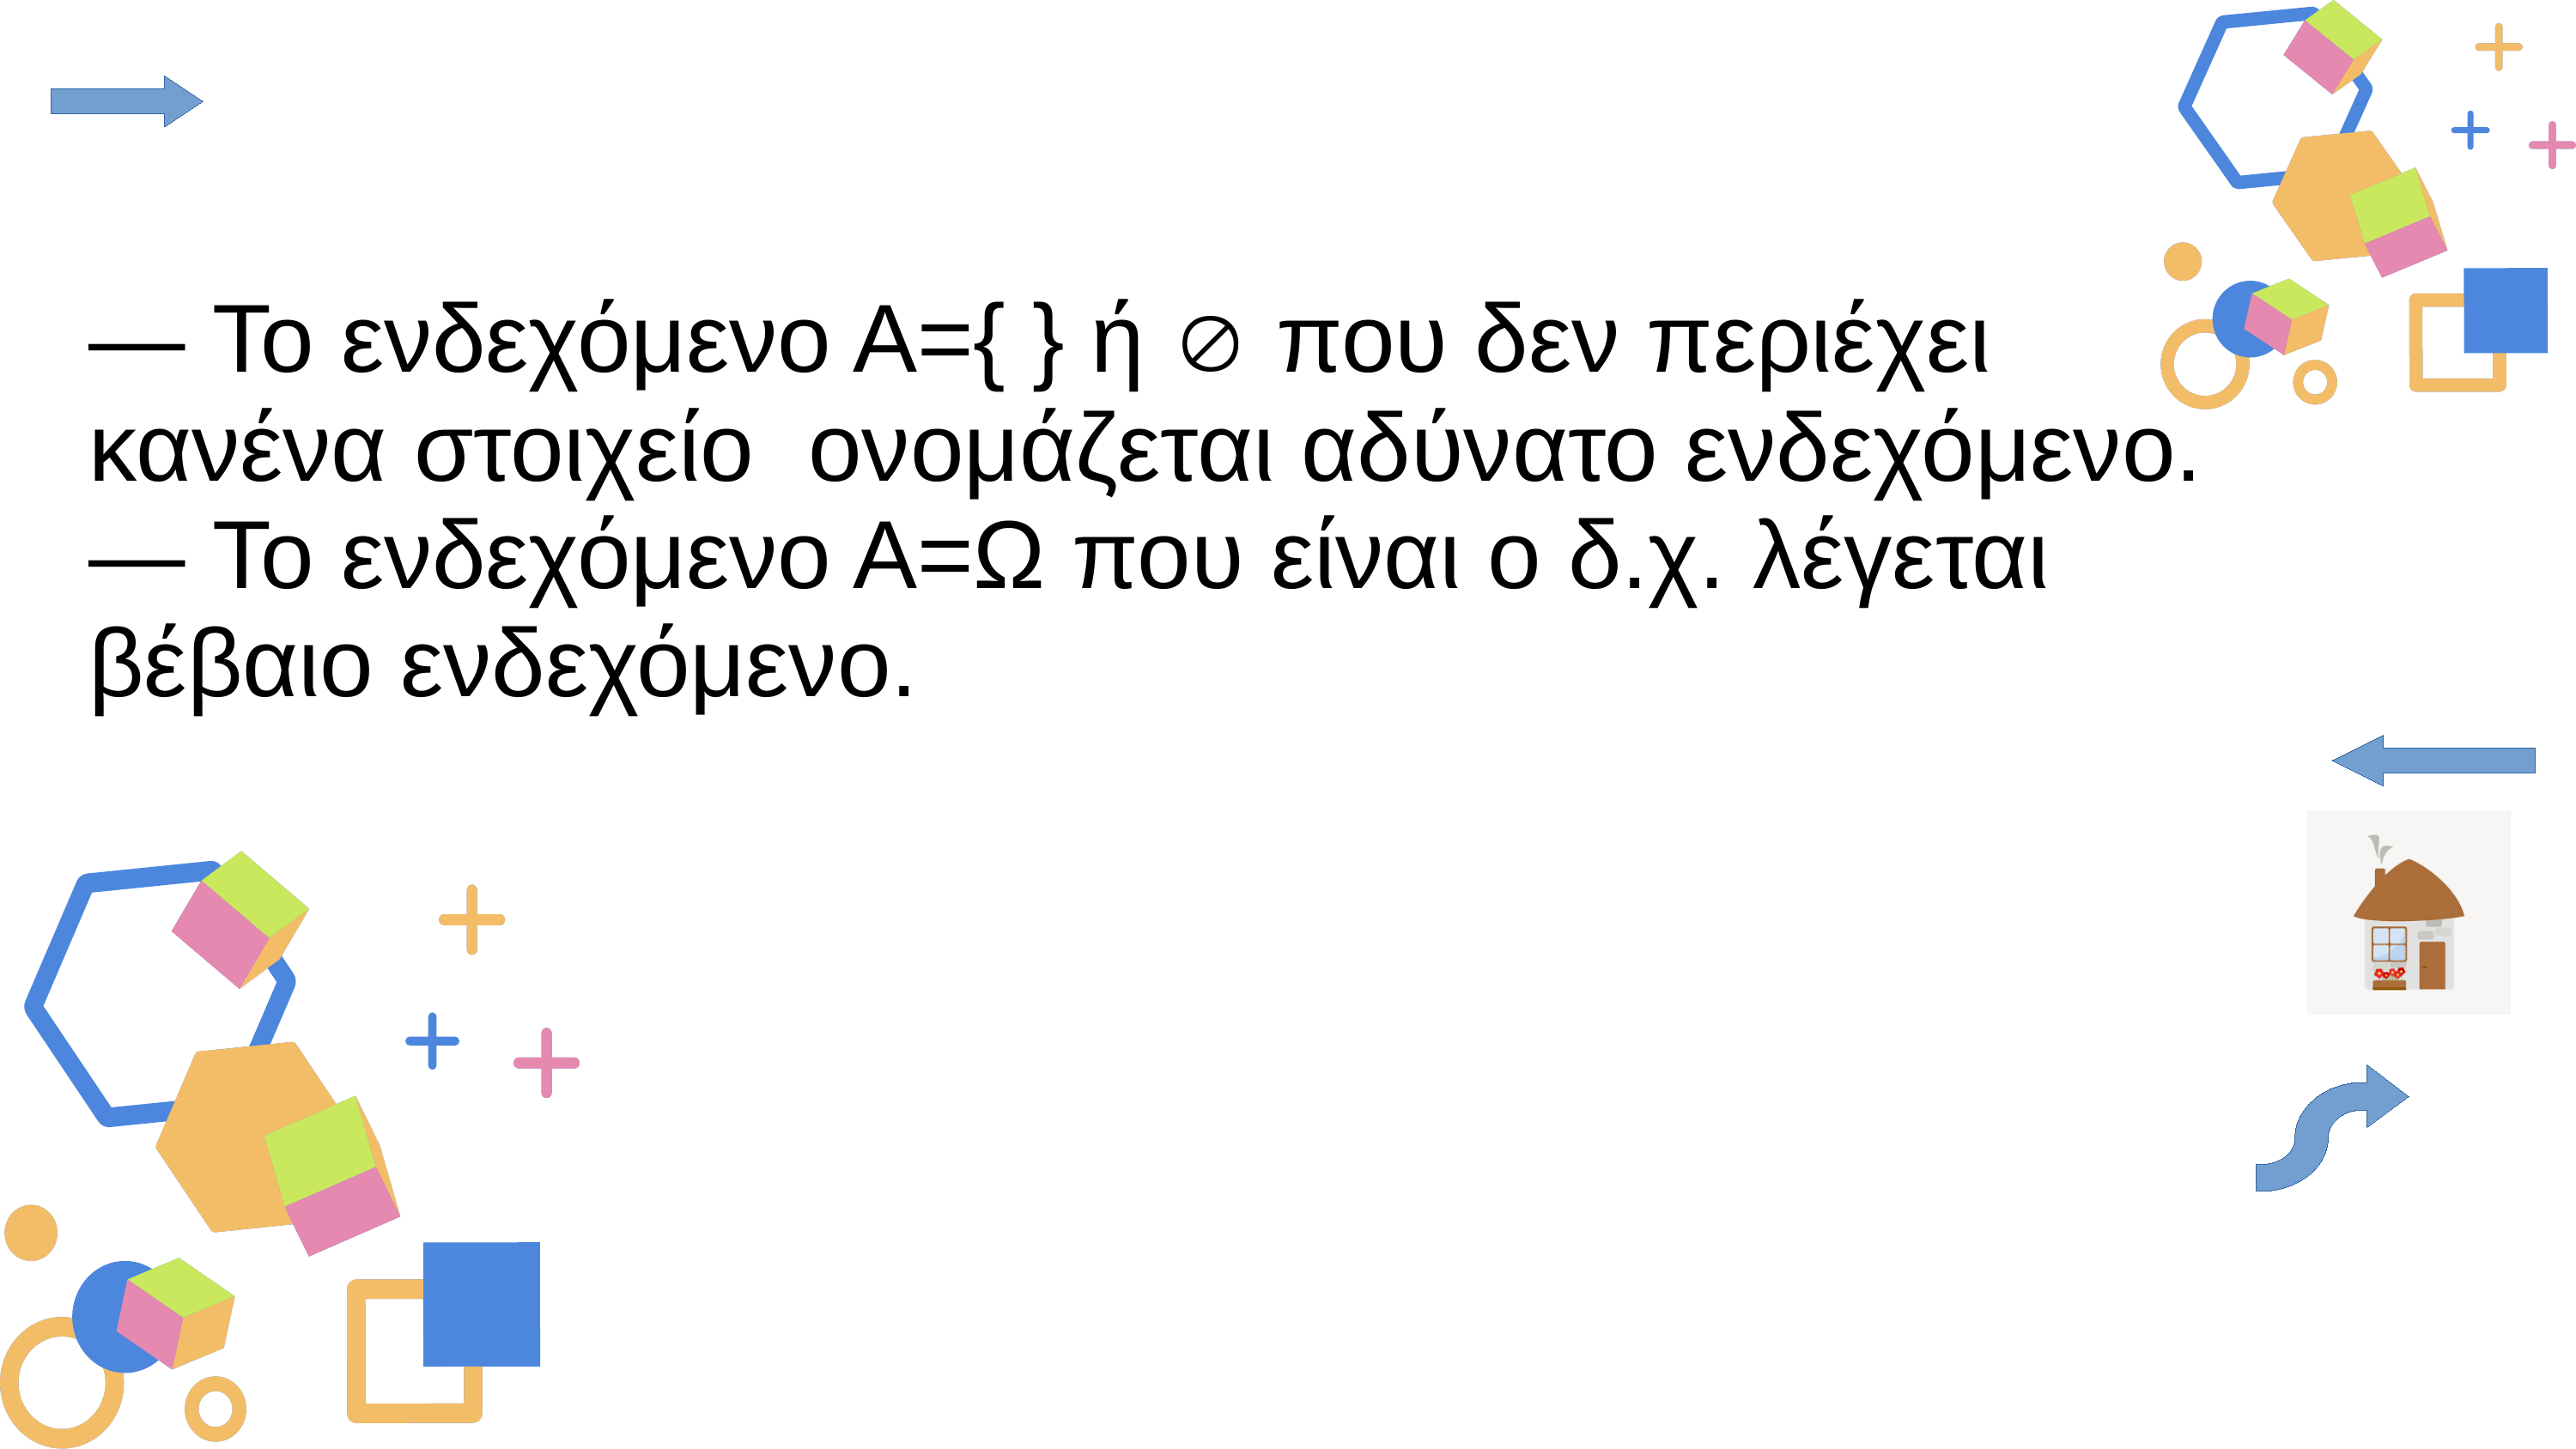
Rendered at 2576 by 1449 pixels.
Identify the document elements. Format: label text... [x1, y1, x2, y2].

text_box [2332, 735, 2536, 786]
text_box [2160, 0, 2576, 409]
text_box — Το ενδεχόμενο Α={ } ή  που δεν περιέχει κανένα στοιχείο ονομάζεται αδύνατο ενδεχόμενο. — Το ενδεχόμενο Α=Ω που είναι ο δ.χ. λέγεται βέβαιο ενδεχόμενο. [76, 278, 2263, 733]
text_box [2256, 1064, 2409, 1191]
picture [2307, 810, 2511, 1015]
text_box [0, 851, 580, 1449]
text_box [51, 76, 204, 127]
